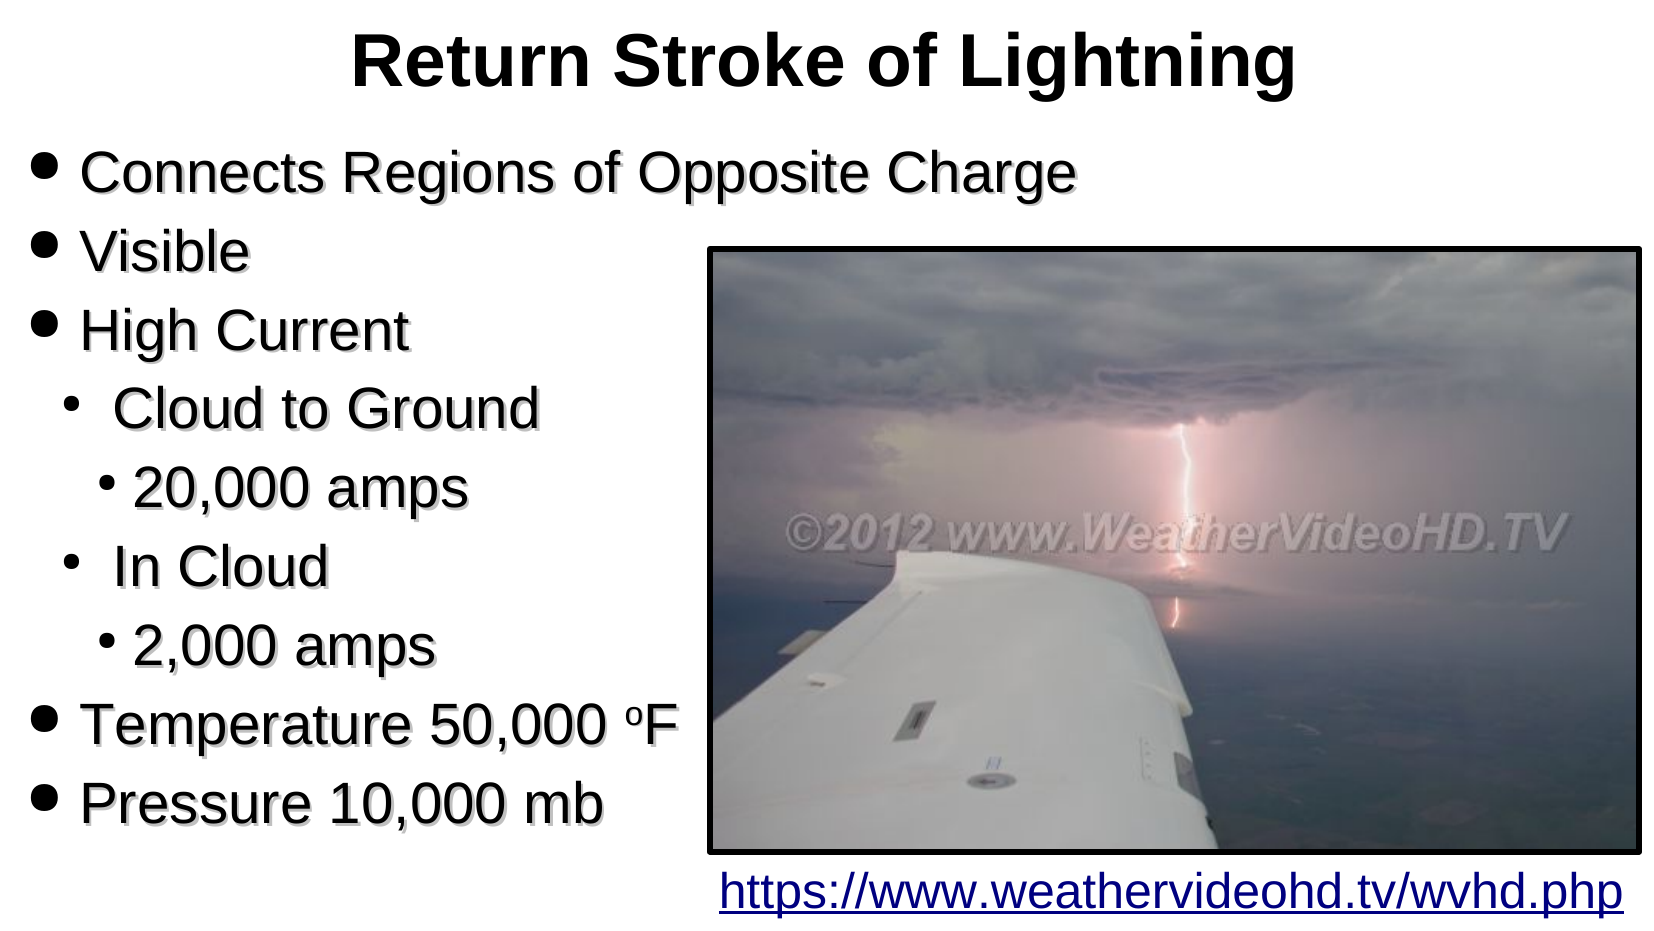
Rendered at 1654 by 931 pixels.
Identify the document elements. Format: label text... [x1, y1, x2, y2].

title Return Stroke of Lightning [0, 5, 1654, 107]
text_box https://www.weathervideohd.tv/wvhd.php [687, 856, 1654, 931]
picture [712, 251, 1637, 849]
text_box Connects Regions of Opposite Charge Visible High Current Cloud to Ground 20,000 amps In Cloud 2,000 amps Temperature 50,000 oF Pressure 10,000 mb [0, 126, 1153, 843]
